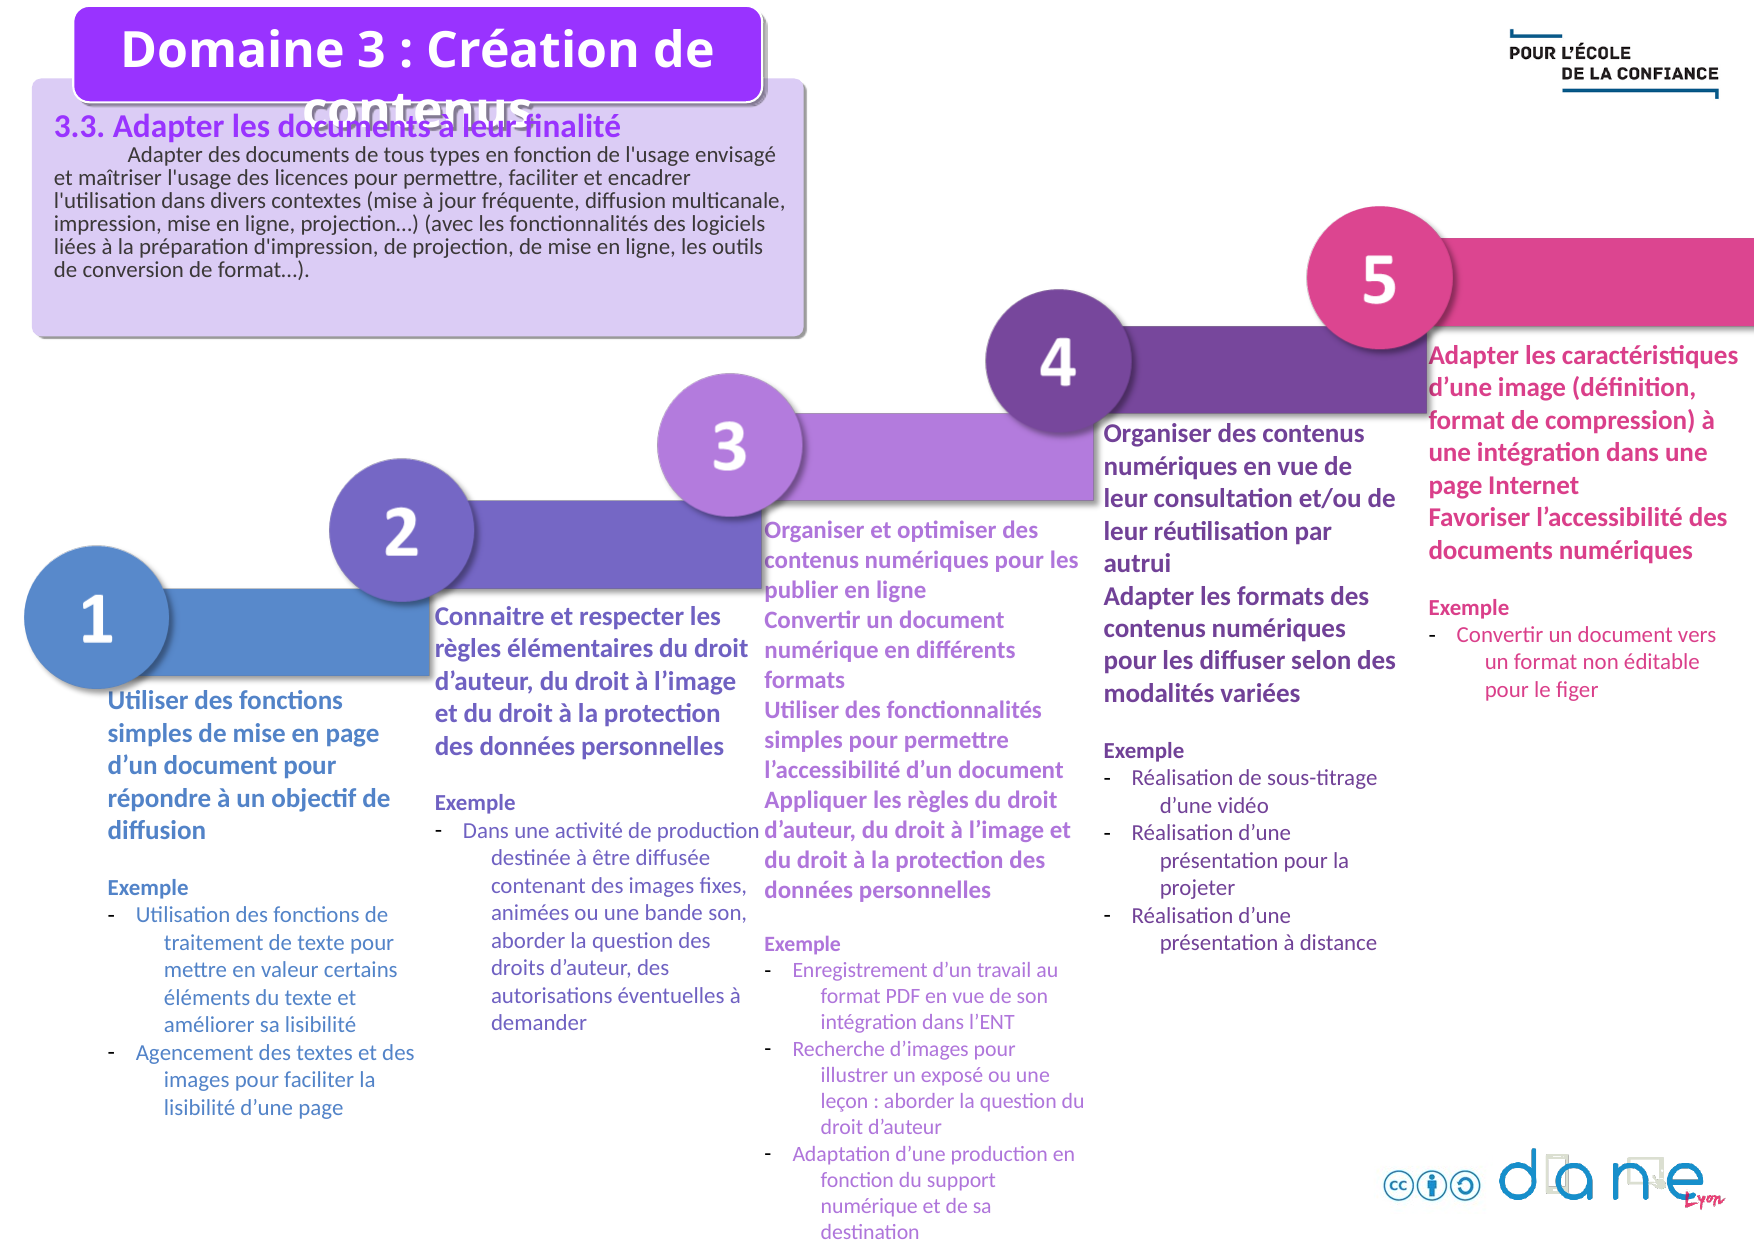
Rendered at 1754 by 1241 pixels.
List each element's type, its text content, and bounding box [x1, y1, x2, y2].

picture [1493, 12, 1734, 113]
text_box [31, 78, 307, 202]
text_box [529, 78, 804, 105]
text_box Connaitre et respecter les règles élémentaires du droit d’auteur, du droit à l’image et du droit à la protection des données personnelles Exemple Dans une activité de production destinée à être diffusée contenant des images fixes, animées ou une bande son, aborder la question des droits d’auteur, des autorisations éventuelles à demander [420, 721, 749, 1043]
text_box Domaine 3 : Création de contenus [73, 5, 763, 103]
text_box Organiser et optimiser des contenus numériques pour les publier en ligne Convertir un document numérique en différents formats Utiliser des fonctionnalités simples pour permettre l’accessibilité d’un document Appliquer les règles du droit d’auteur, du droit à l’image et du droit à la protection des données personnelles Exemple Enregistrement d’un travail au format PDF en vue de son intégration dans l’ENT Recherche d’images pour illustrer un exposé ou une leçon : aborder la question du droit d’auteur Adaptation d’une production en fonction du support numérique et de sa destination [749, 721, 1100, 1241]
picture [20, 202, 1754, 721]
text_box Organiser des contenus numériques en vue de leur consultation et/ou de leur réutilisation par autrui Adapter les formats des contenus numériques pour les diffuser selon des modalités variées Exemple Réalisation de sous-titrage d’une vidéo Réalisation d’une présentation pour la projeter Réalisation d’une présentation à distance [1089, 721, 1414, 963]
text_box Utiliser des fonctions simples de mise en page d’un document pour répondre à un objectif de diffusion Exemple Utilisation des fonctions de traitement de texte pour mettre en valeur certains éléments du texte et améliorer sa lisibilité Agencement des textes et des images pour faciliter la lisibilité d’une page [93, 721, 443, 1162]
text_box 3.3. Adapter les documents à leur finalité Adapter des documents de tous types en fonction de l'usage envisagé et maîtriser l'usage des licences pour permettre, faciliter et encadrer l'utilisation dans divers contextes (mise à jour fréquente, diffusion multicanale, impression, mise en ligne, projection…) (avec les fonctionnalités des logiciels liées à la préparation d'impression, de projection, de mise en ligne, les outils de conversion de format…). [39, 105, 804, 329]
picture [1364, 1139, 1729, 1214]
